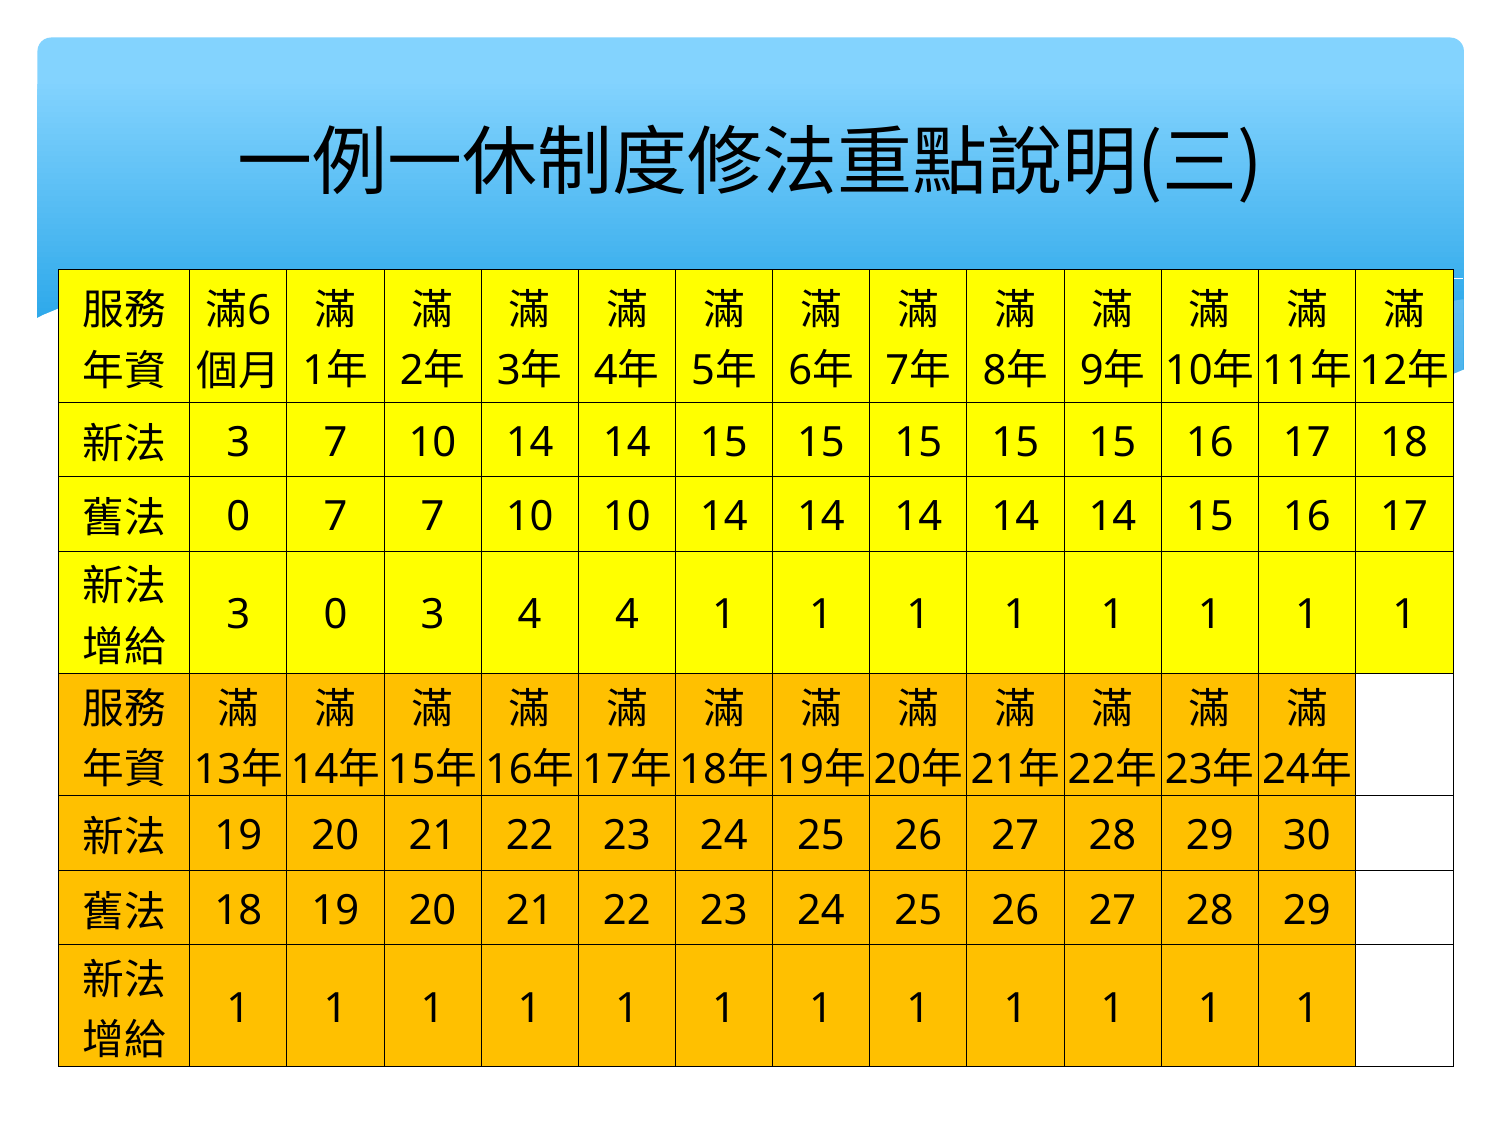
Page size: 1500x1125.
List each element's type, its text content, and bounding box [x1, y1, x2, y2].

table_cell 23 [579, 796, 675, 870]
table_cell 26 [967, 871, 1064, 944]
table_cell 1 [579, 945, 675, 1066]
table_cell 1 [1065, 945, 1161, 1066]
table_cell 22 [482, 796, 578, 870]
table_cell 1 [1162, 552, 1258, 673]
table_cell 1 [676, 552, 772, 673]
table_cell 10 [482, 477, 578, 551]
table_cell 3 [385, 552, 481, 673]
table_header 滿 2年 [385, 270, 481, 402]
table_header 滿 10年 [1162, 270, 1258, 402]
table_cell 24 [773, 871, 869, 944]
table_cell 19 [190, 796, 286, 870]
table_cell 0 [287, 552, 384, 673]
table_cell 滿 19年 [773, 674, 869, 795]
table_cell 29 [1162, 796, 1258, 870]
table_cell 1 [1259, 945, 1355, 1066]
table_cell 7 [287, 403, 384, 476]
table_cell 28 [1162, 871, 1258, 944]
table_cell 滿 24年 [1259, 674, 1355, 795]
table_cell 18 [190, 871, 286, 944]
table_cell 1 [385, 945, 481, 1066]
table_cell 1 [870, 552, 966, 673]
table_cell 10 [385, 403, 481, 476]
table_cell 1 [967, 945, 1064, 1066]
table_cell 28 [1065, 796, 1161, 870]
table_cell 1 [287, 945, 384, 1066]
table_cell 14 [773, 477, 869, 551]
table_cell 滿 16年 [482, 674, 578, 795]
table_header 滿6個月 [190, 270, 286, 402]
table_cell 16 [1259, 477, 1355, 551]
table_cell 21 [482, 871, 578, 944]
title 一例一休制度修法重點說明(三) [75, 55, 1425, 261]
table_header 滿 12年 [1356, 270, 1453, 402]
table_cell 29 [1259, 871, 1355, 944]
table_cell 23 [676, 871, 772, 944]
table_cell 14 [1065, 477, 1161, 551]
table_cell [1356, 871, 1453, 944]
table_cell 21 [385, 796, 481, 870]
table_cell 1 [773, 945, 869, 1066]
table_header 滿 8年 [967, 270, 1064, 402]
table_cell 4 [579, 552, 675, 673]
table_cell 3 [190, 552, 286, 673]
table_cell 17 [1356, 477, 1453, 551]
table_cell 1 [1259, 552, 1355, 673]
table_cell 1 [967, 552, 1064, 673]
table_cell 27 [967, 796, 1064, 870]
table_cell 滿 18年 [676, 674, 772, 795]
table_cell 18 [1356, 403, 1453, 476]
table_cell 25 [773, 796, 869, 870]
table_cell 滿 23年 [1162, 674, 1258, 795]
table_cell 25 [870, 871, 966, 944]
table_cell 16 [1162, 403, 1258, 476]
table_cell 26 [870, 796, 966, 870]
table_cell 滿 21年 [967, 674, 1064, 795]
table_cell 服務 年資 [59, 674, 189, 795]
table_cell 滿 15年 [385, 674, 481, 795]
table_cell 15 [870, 403, 966, 476]
table_cell 滿 22年 [1065, 674, 1161, 795]
table_cell 舊法 [59, 477, 189, 551]
table_cell 14 [870, 477, 966, 551]
table_cell 1 [870, 945, 966, 1066]
table_cell 1 [1162, 945, 1258, 1066]
table_cell 1 [190, 945, 286, 1066]
table_cell 7 [385, 477, 481, 551]
table_cell 30 [1259, 796, 1355, 870]
table_cell 舊法 [59, 871, 189, 944]
table_cell 新法 [59, 403, 189, 476]
table_cell 27 [1065, 871, 1161, 944]
table_header 滿 11年 [1259, 270, 1355, 402]
table_cell 10 [579, 477, 675, 551]
table_cell 14 [579, 403, 675, 476]
table_cell 15 [1065, 403, 1161, 476]
table_cell 4 [482, 552, 578, 673]
table_cell 17 [1259, 403, 1355, 476]
table_cell 滿 13年 [190, 674, 286, 795]
table_cell 新法 [59, 796, 189, 870]
table_cell 20 [287, 796, 384, 870]
table_cell 1 [482, 945, 578, 1066]
table_cell 0 [190, 477, 286, 551]
table_header 服務 年資 [59, 270, 189, 402]
table_cell 14 [482, 403, 578, 476]
table_cell 15 [1162, 477, 1258, 551]
table_cell 14 [676, 477, 772, 551]
table_header 滿 4年 [579, 270, 675, 402]
table_cell [1356, 945, 1453, 1066]
table_header 滿 5年 [676, 270, 772, 402]
table_header 滿 9年 [1065, 270, 1161, 402]
table_cell 新法 增給 [59, 945, 189, 1066]
table_cell [1356, 796, 1453, 870]
table_cell 15 [676, 403, 772, 476]
table_cell 22 [579, 871, 675, 944]
table_cell 24 [676, 796, 772, 870]
table_header 滿 1年 [287, 270, 384, 402]
table_cell 20 [385, 871, 481, 944]
table_cell 滿 17年 [579, 674, 675, 795]
table_cell 19 [287, 871, 384, 944]
table_cell 滿 14年 [287, 674, 384, 795]
table_header 滿 7年 [870, 270, 966, 402]
table_cell 7 [287, 477, 384, 551]
table_header 滿 3年 [482, 270, 578, 402]
table_header 滿 6年 [773, 270, 869, 402]
table_cell 滿 20年 [870, 674, 966, 795]
table_cell [1356, 674, 1453, 795]
table_cell 1 [1356, 552, 1453, 673]
table_cell 3 [190, 403, 286, 476]
table_cell 15 [773, 403, 869, 476]
table_cell 1 [773, 552, 869, 673]
table_cell 1 [1065, 552, 1161, 673]
table_cell 15 [967, 403, 1064, 476]
table_cell 新法 增給 [59, 552, 189, 673]
table_cell 1 [676, 945, 772, 1066]
table_cell 14 [967, 477, 1064, 551]
